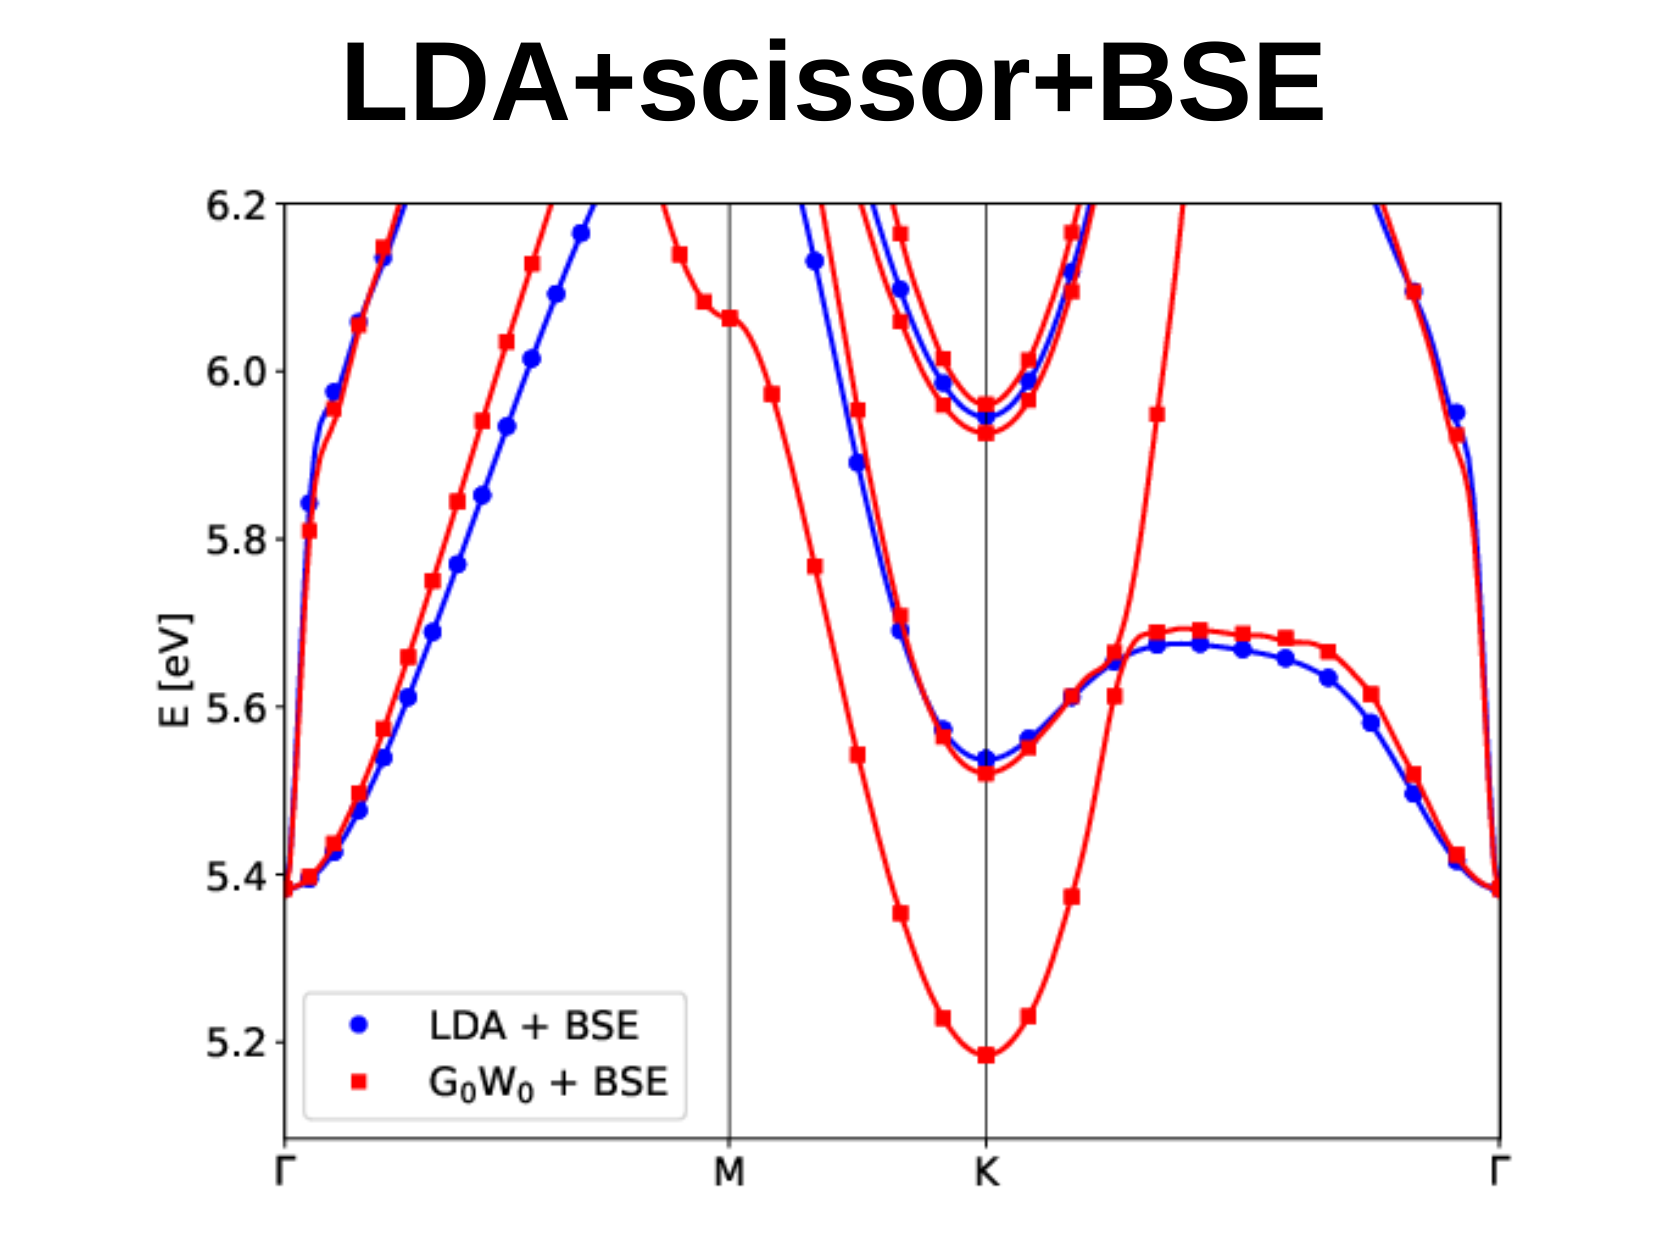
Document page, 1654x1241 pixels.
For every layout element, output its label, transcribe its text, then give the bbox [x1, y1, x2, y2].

title LDA+scissor+BSE [90, 0, 1579, 163]
picture [135, 164, 1539, 1218]
